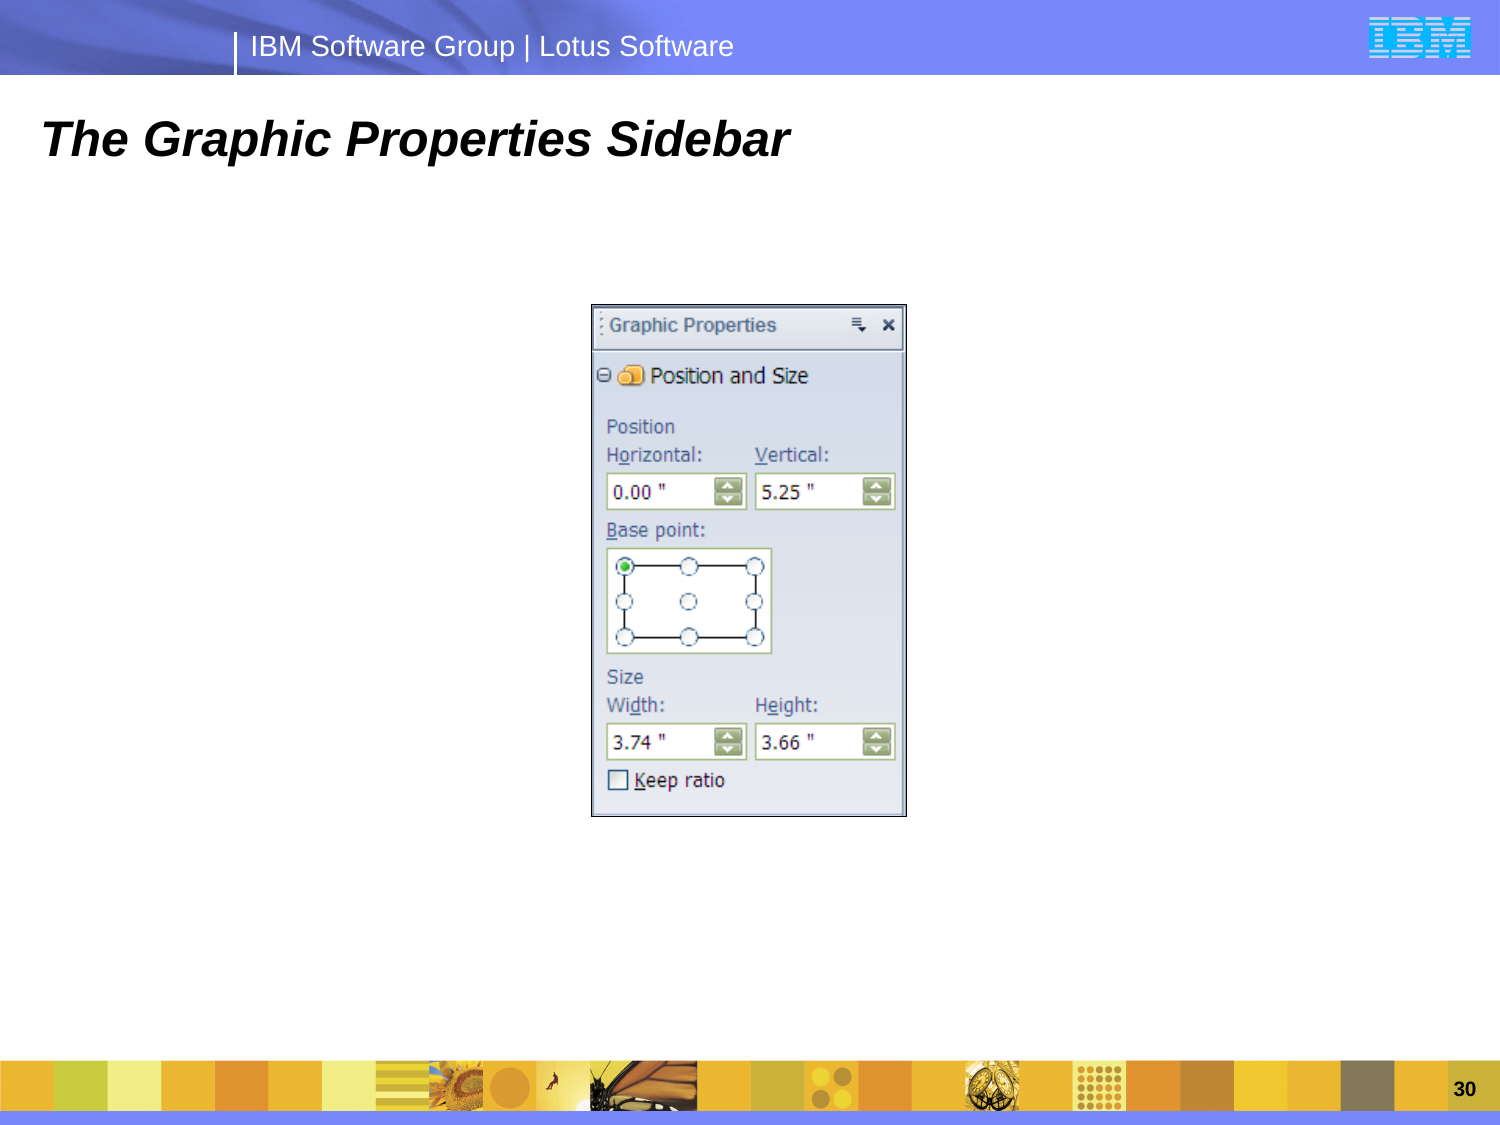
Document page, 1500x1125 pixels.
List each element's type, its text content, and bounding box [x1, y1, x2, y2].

picture [0, 1060, 1500, 1111]
title The Graphic Properties Sidebar [25, 106, 1378, 189]
picture [591, 304, 907, 817]
picture [0, 0, 1500, 75]
